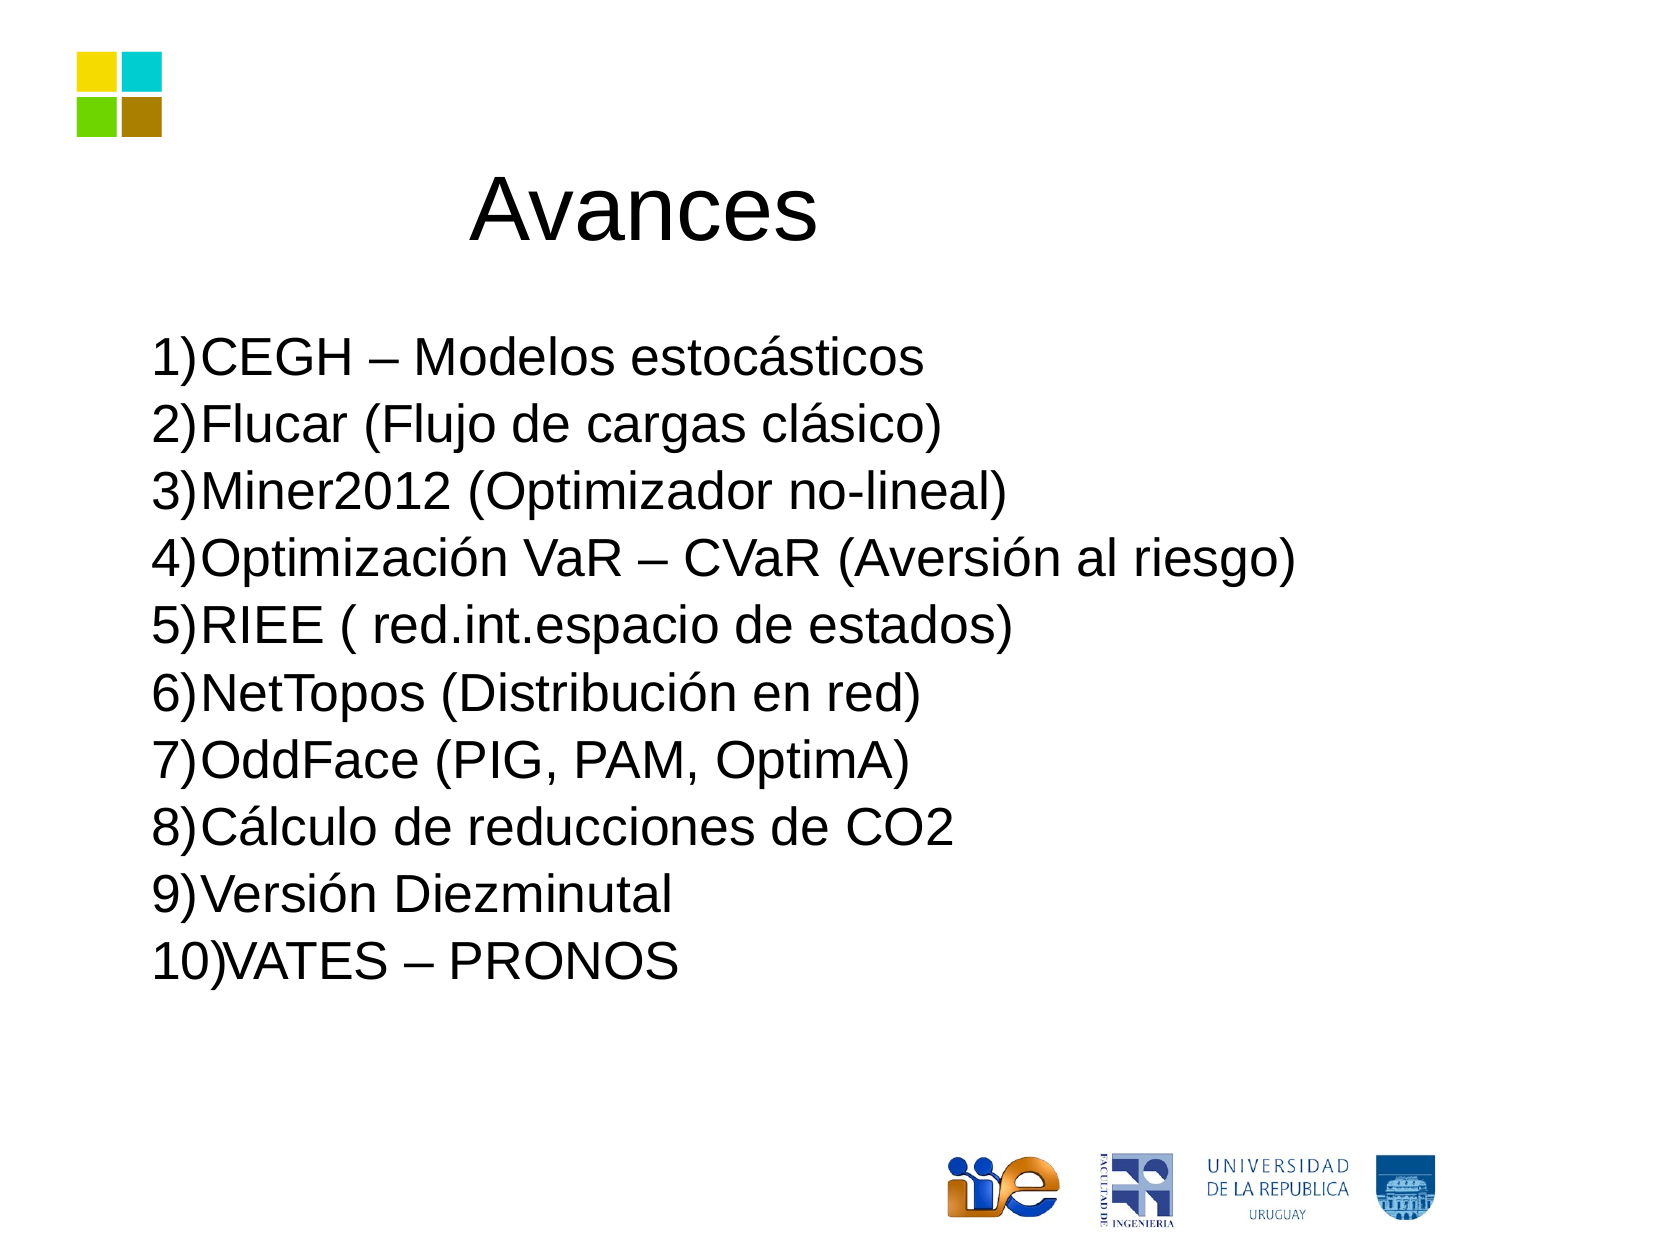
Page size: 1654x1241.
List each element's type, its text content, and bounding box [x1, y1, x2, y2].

list CEGH – Modelos estocásticos Flucar (Flujo de cargas clásico) Miner2012 (Optimizador no-lineal) Optimización VaR – CVaR (Aversión al riesgo) RIEE ( red.int.espacio de estados) NetTopos (Distribución en red) OddFace (PIG, PAM, OptimA) Cálculo de reducciones de CO2 Versión Diezminutal VATES – PRONOS [119, 325, 1560, 1001]
picture [932, 1151, 1441, 1230]
picture [74, 49, 165, 140]
title Avances [164, 105, 1125, 313]
